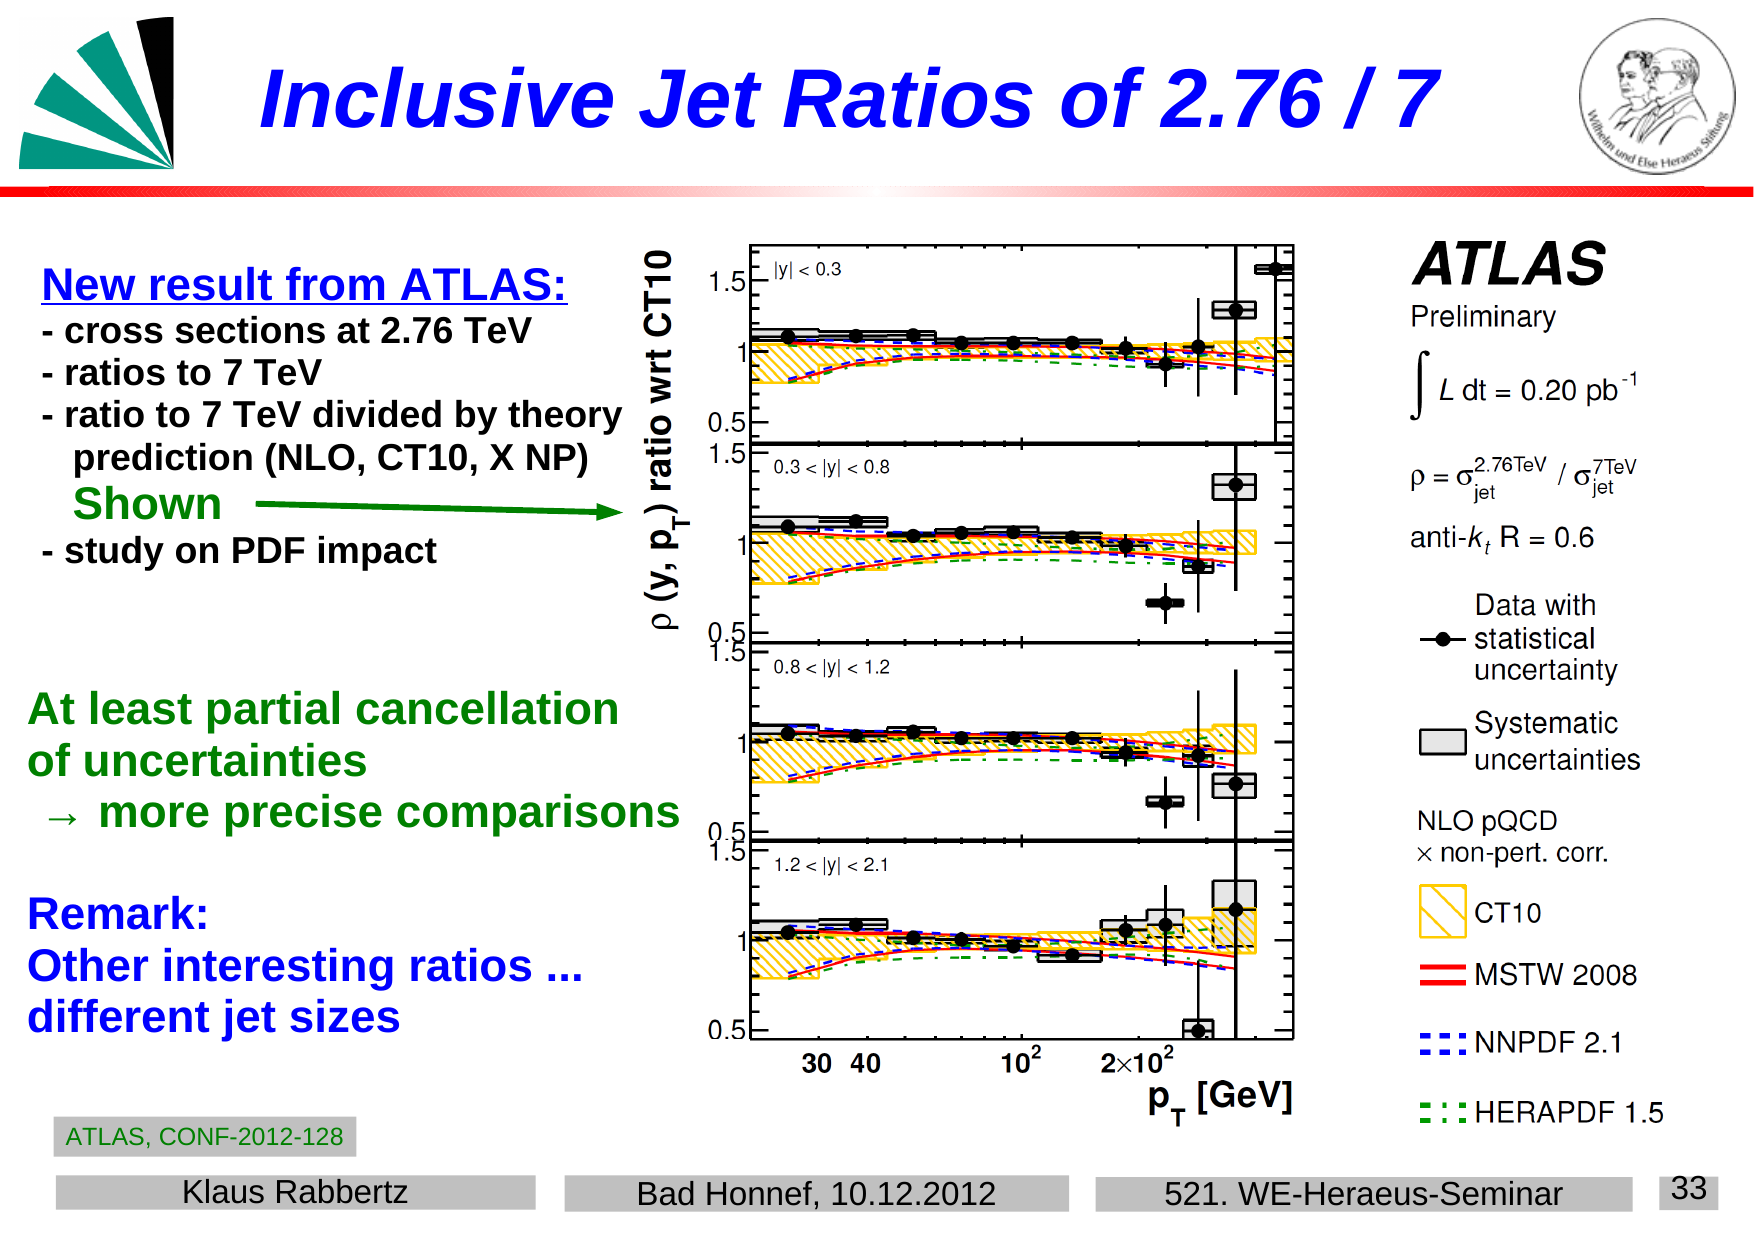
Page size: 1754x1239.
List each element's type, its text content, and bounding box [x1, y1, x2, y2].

text_box At least partial cancellation of uncertainties → more precise comparisons Remark: Other interesting ratios ... different jet sizes [15, 677, 694, 1049]
picture [19, 17, 174, 171]
text_box ATLAS, CONF-2012-128 [53, 1116, 357, 1157]
picture [1579, 18, 1736, 175]
title Inclusive Jet Ratios of 2.76 / 7 [188, 16, 1558, 182]
picture [1376, 220, 1712, 1161]
picture [630, 226, 1313, 1139]
text_box New result from ATLAS: - cross sections at 2.76 TeV - ratios to 7 TeV - ratio to 7 TeV divided by theory prediction (NLO, CT10, X NP) Shown - study on PDF impact [29, 252, 634, 578]
